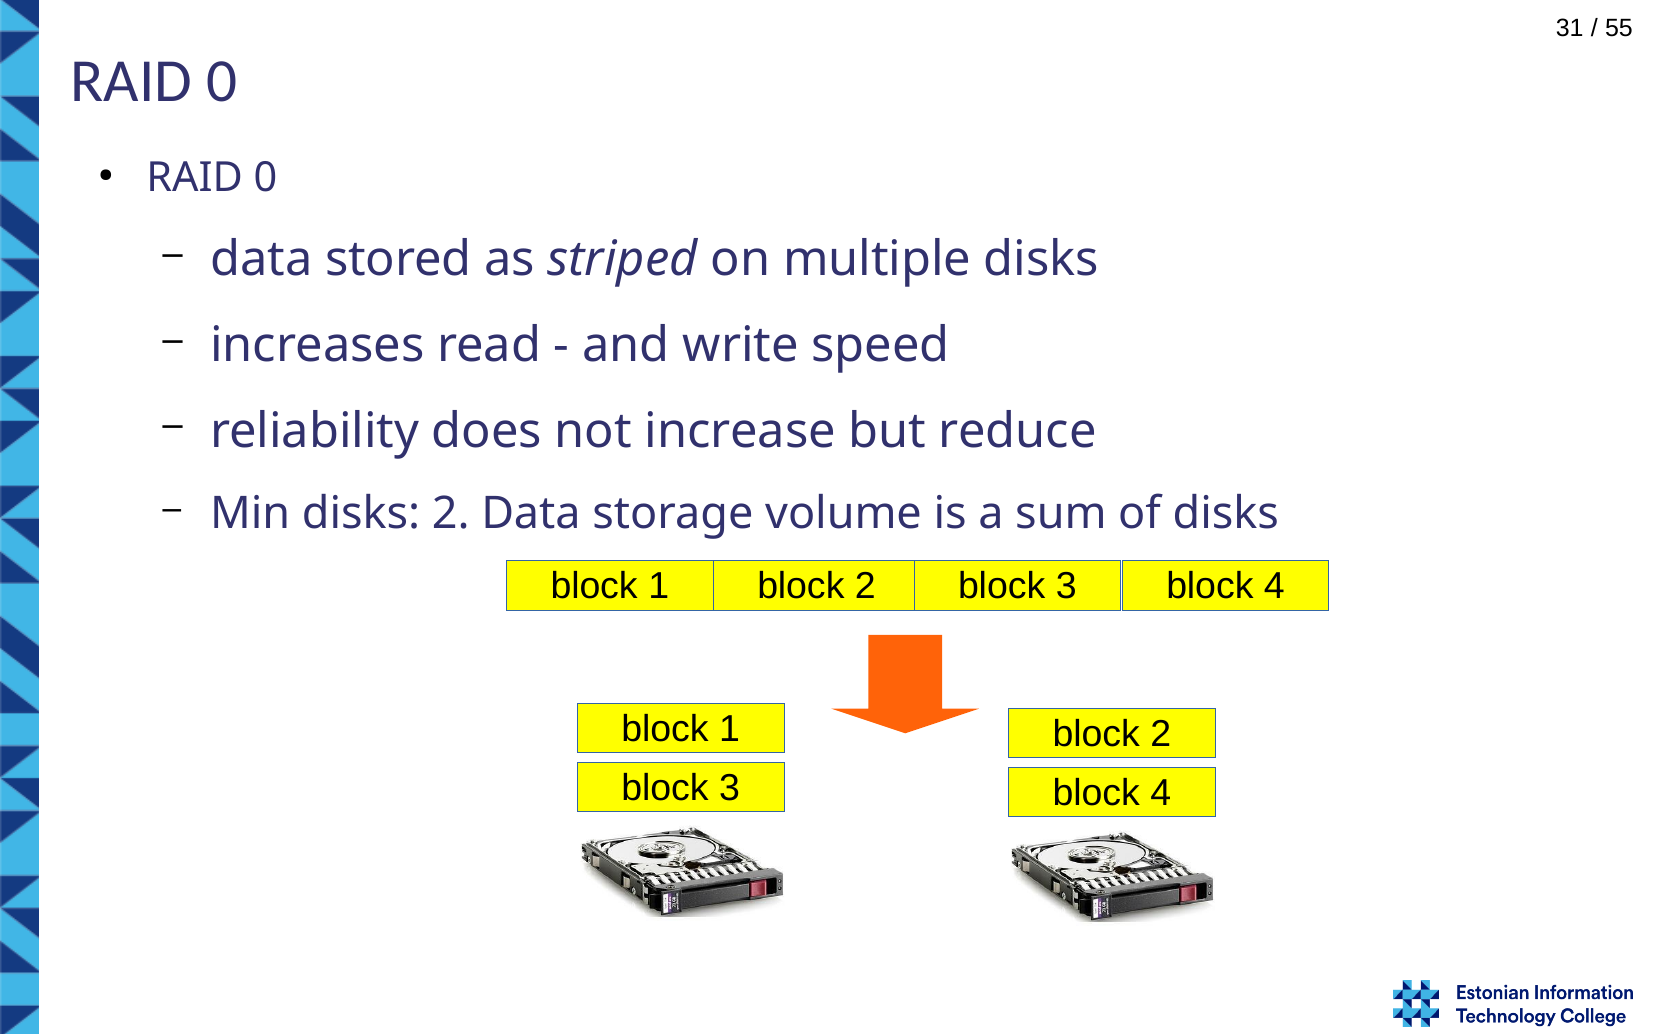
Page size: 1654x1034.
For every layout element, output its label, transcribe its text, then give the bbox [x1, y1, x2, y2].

text_box block 4 [1008, 767, 1216, 817]
text_box block 1 [577, 703, 785, 753]
picture [1010, 826, 1215, 926]
text_box block 2 [714, 560, 914, 611]
text_box block 3 [914, 560, 1121, 611]
title RAID 0 [70, 41, 1630, 130]
list RAID 0 data stored as striped on multiple disks increases read - and write speed reliability does not increase but reduce Min disks: 2. Data storage volume is a sum of disks [82, 147, 1654, 546]
text_box block 1 [506, 560, 714, 611]
text_box block 4 [1122, 560, 1329, 611]
picture [1393, 980, 1633, 1027]
text_box [831, 634, 980, 734]
picture [580, 821, 785, 921]
text_box block 2 [1008, 708, 1216, 758]
text_box block 3 [577, 762, 785, 812]
